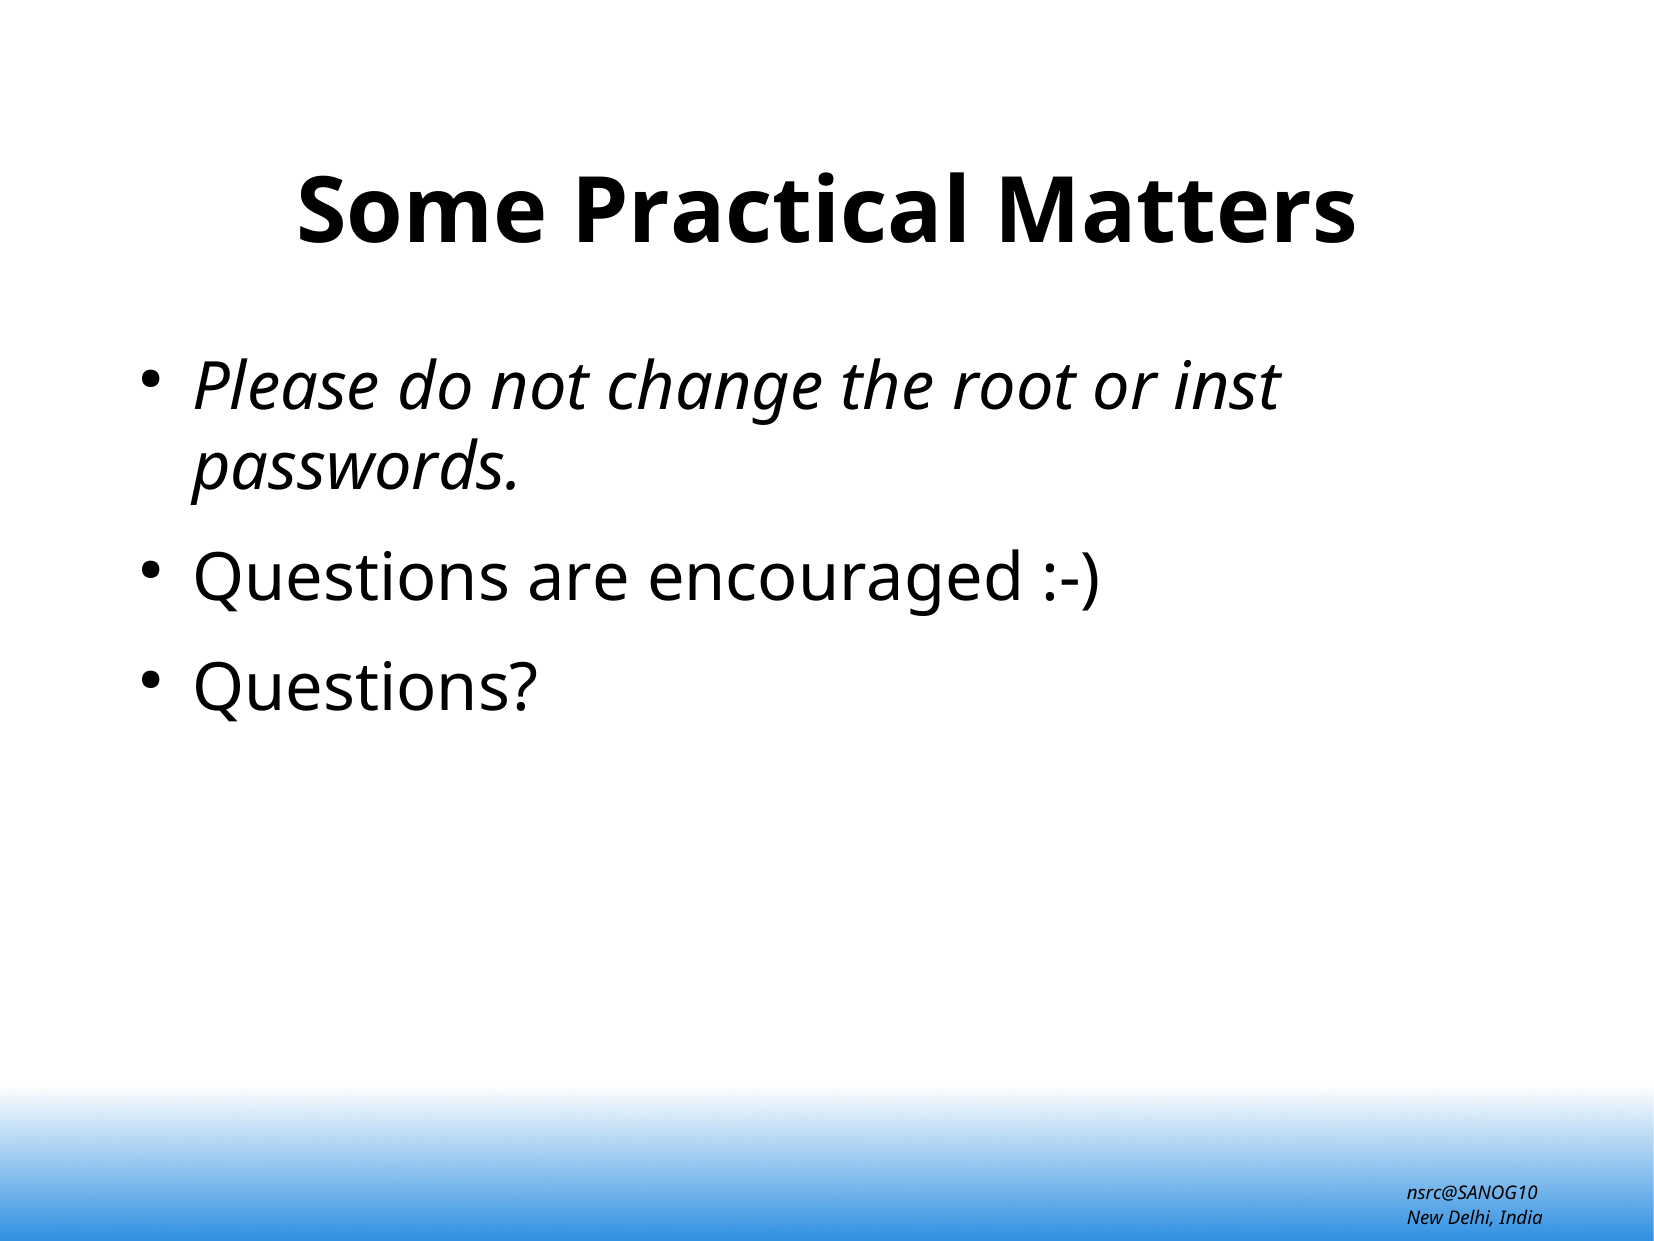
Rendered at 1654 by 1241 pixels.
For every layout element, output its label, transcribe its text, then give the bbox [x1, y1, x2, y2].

list Please do not change the root or inst passwords. Questions are encouraged :-) Questions? [121, 344, 1534, 1135]
picture [0, 1083, 1654, 1241]
title Some Practical Matters [121, 102, 1534, 311]
